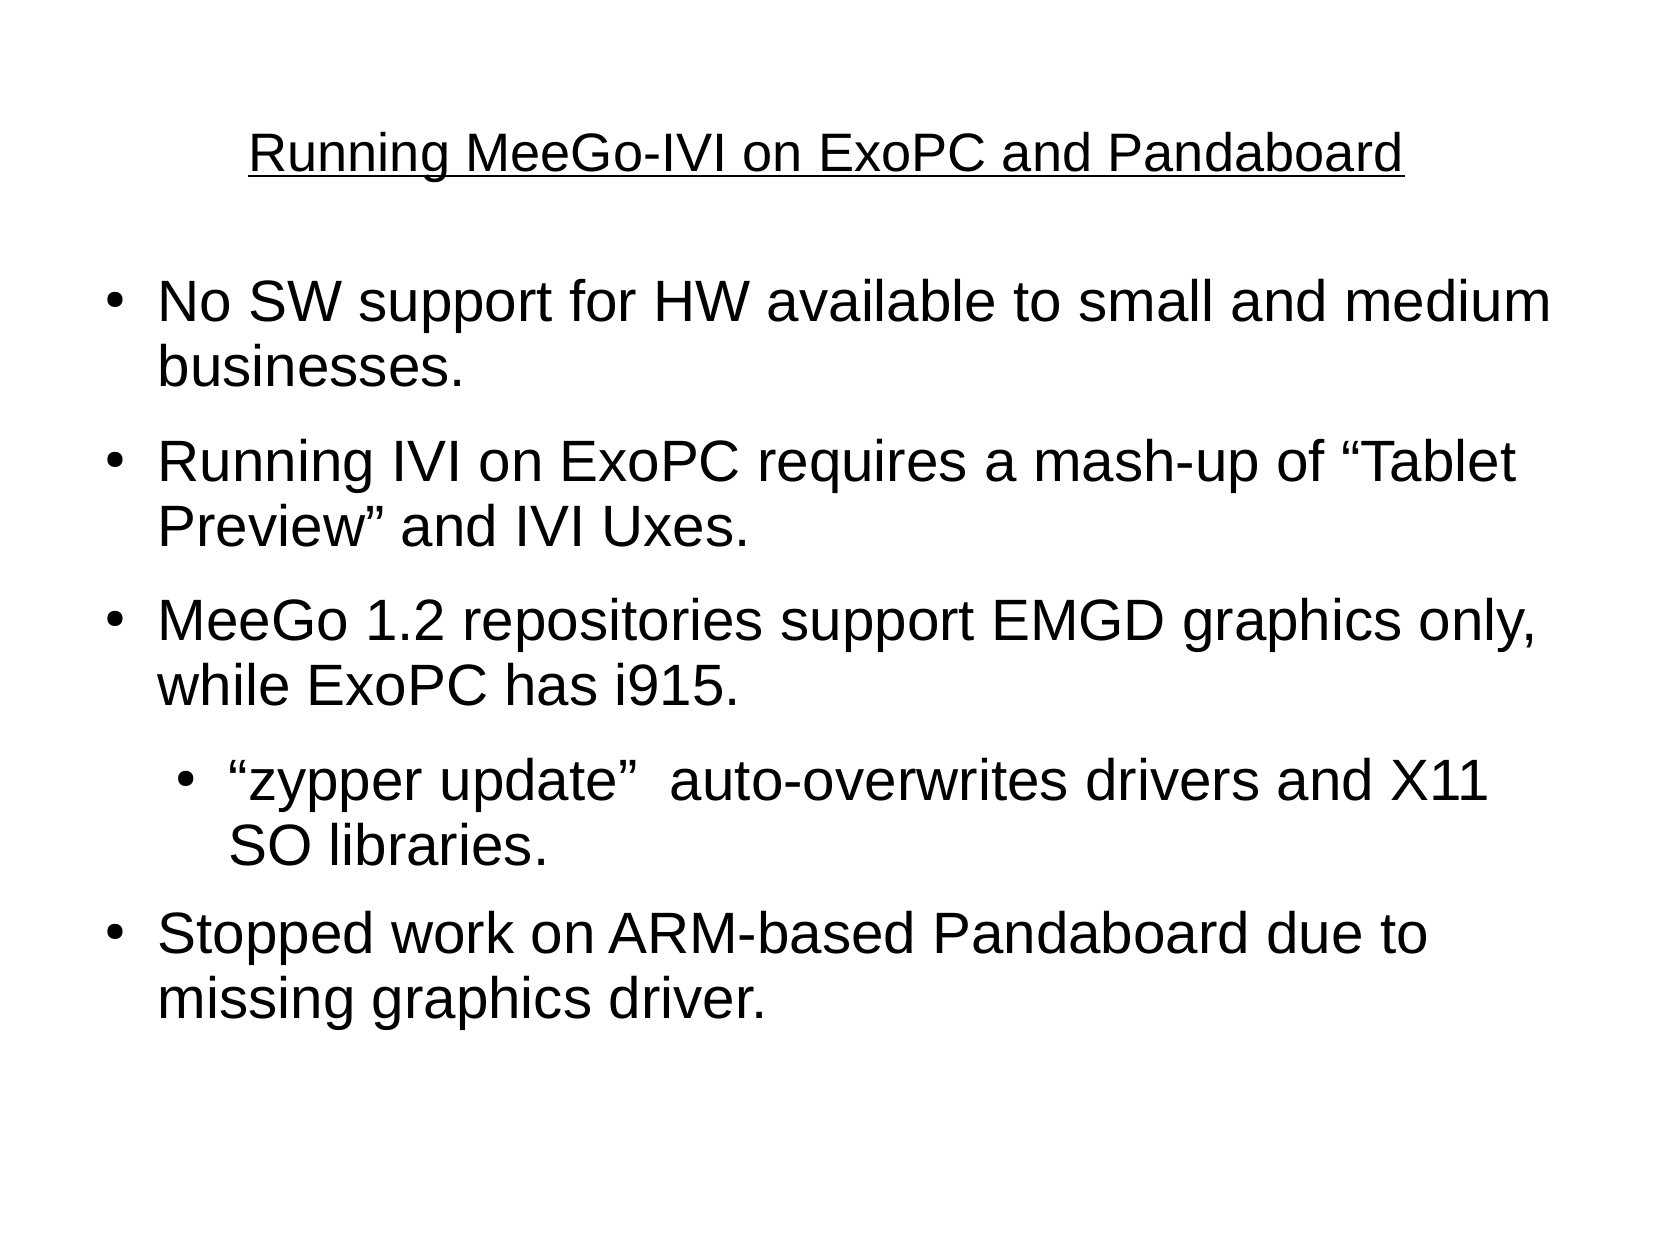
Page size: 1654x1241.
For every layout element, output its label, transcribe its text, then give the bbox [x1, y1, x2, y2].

title Running MeeGo-IVI on ExoPC and Pandaboard [82, 49, 1571, 257]
list No SW support for HW available to small and medium businesses. Running IVI on ExoPC requires a mash-up of “Tablet Preview” and IVI Uxes. MeeGo 1.2 repositories support EMGD graphics only, while ExoPC has i915. “zypper update” auto-overwrites drivers and X11 SO libraries. Stopped work on ARM-based Pandaboard due to missing graphics driver. [86, 268, 1576, 1088]
